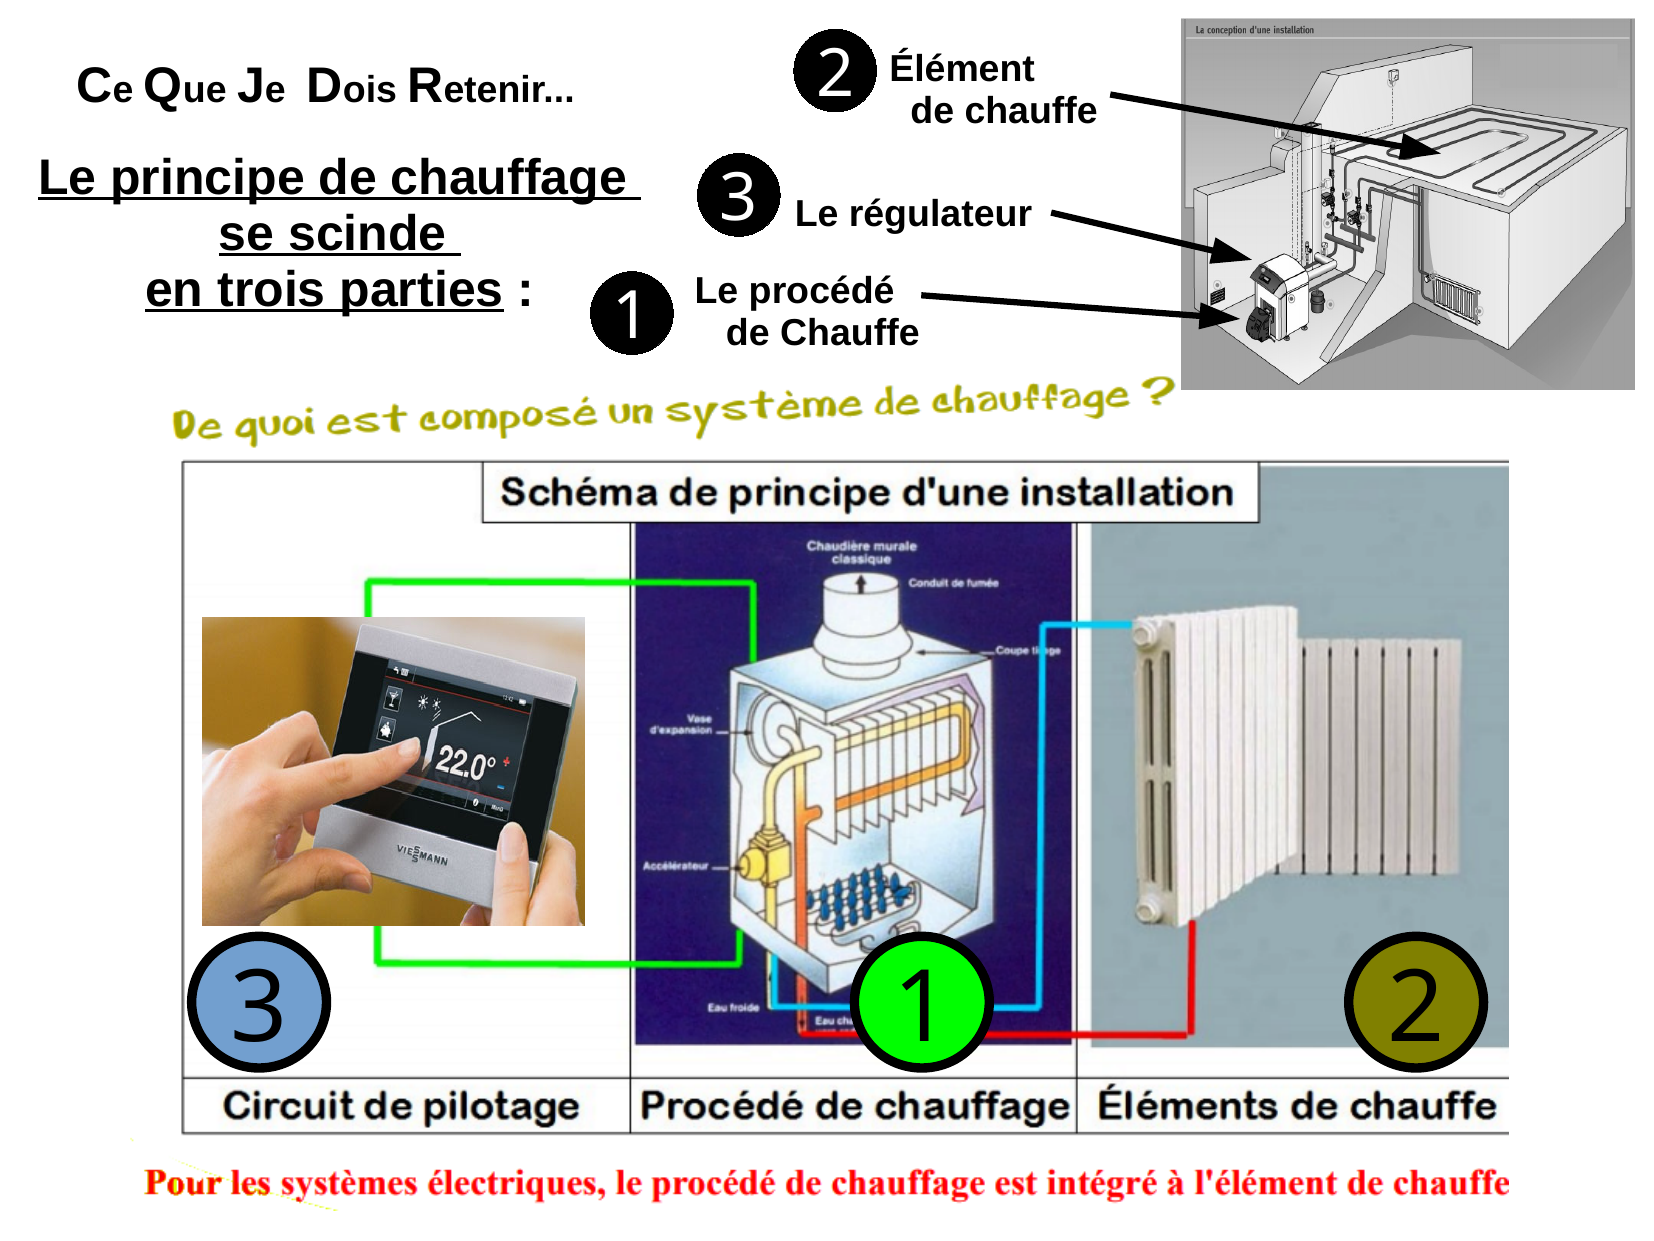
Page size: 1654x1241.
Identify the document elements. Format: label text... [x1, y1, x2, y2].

text_box Le régulateur [780, 184, 1052, 242]
text_box 1 [854, 936, 990, 1069]
picture [129, 18, 1635, 1211]
text_box Le procédé de Chauffe [679, 262, 951, 361]
text_box 1 [590, 271, 674, 355]
text_box Ce Que Je Dois Retenir... [62, 49, 851, 121]
text_box Le principe de chauffage se scinde en trois parties : [23, 141, 757, 329]
text_box 2 [799, 29, 877, 109]
text_box 3 [697, 153, 781, 237]
text_box 2 [1348, 936, 1484, 1069]
text_box 3 [191, 936, 327, 1069]
text_box Élément de chauffe [874, 39, 1123, 139]
